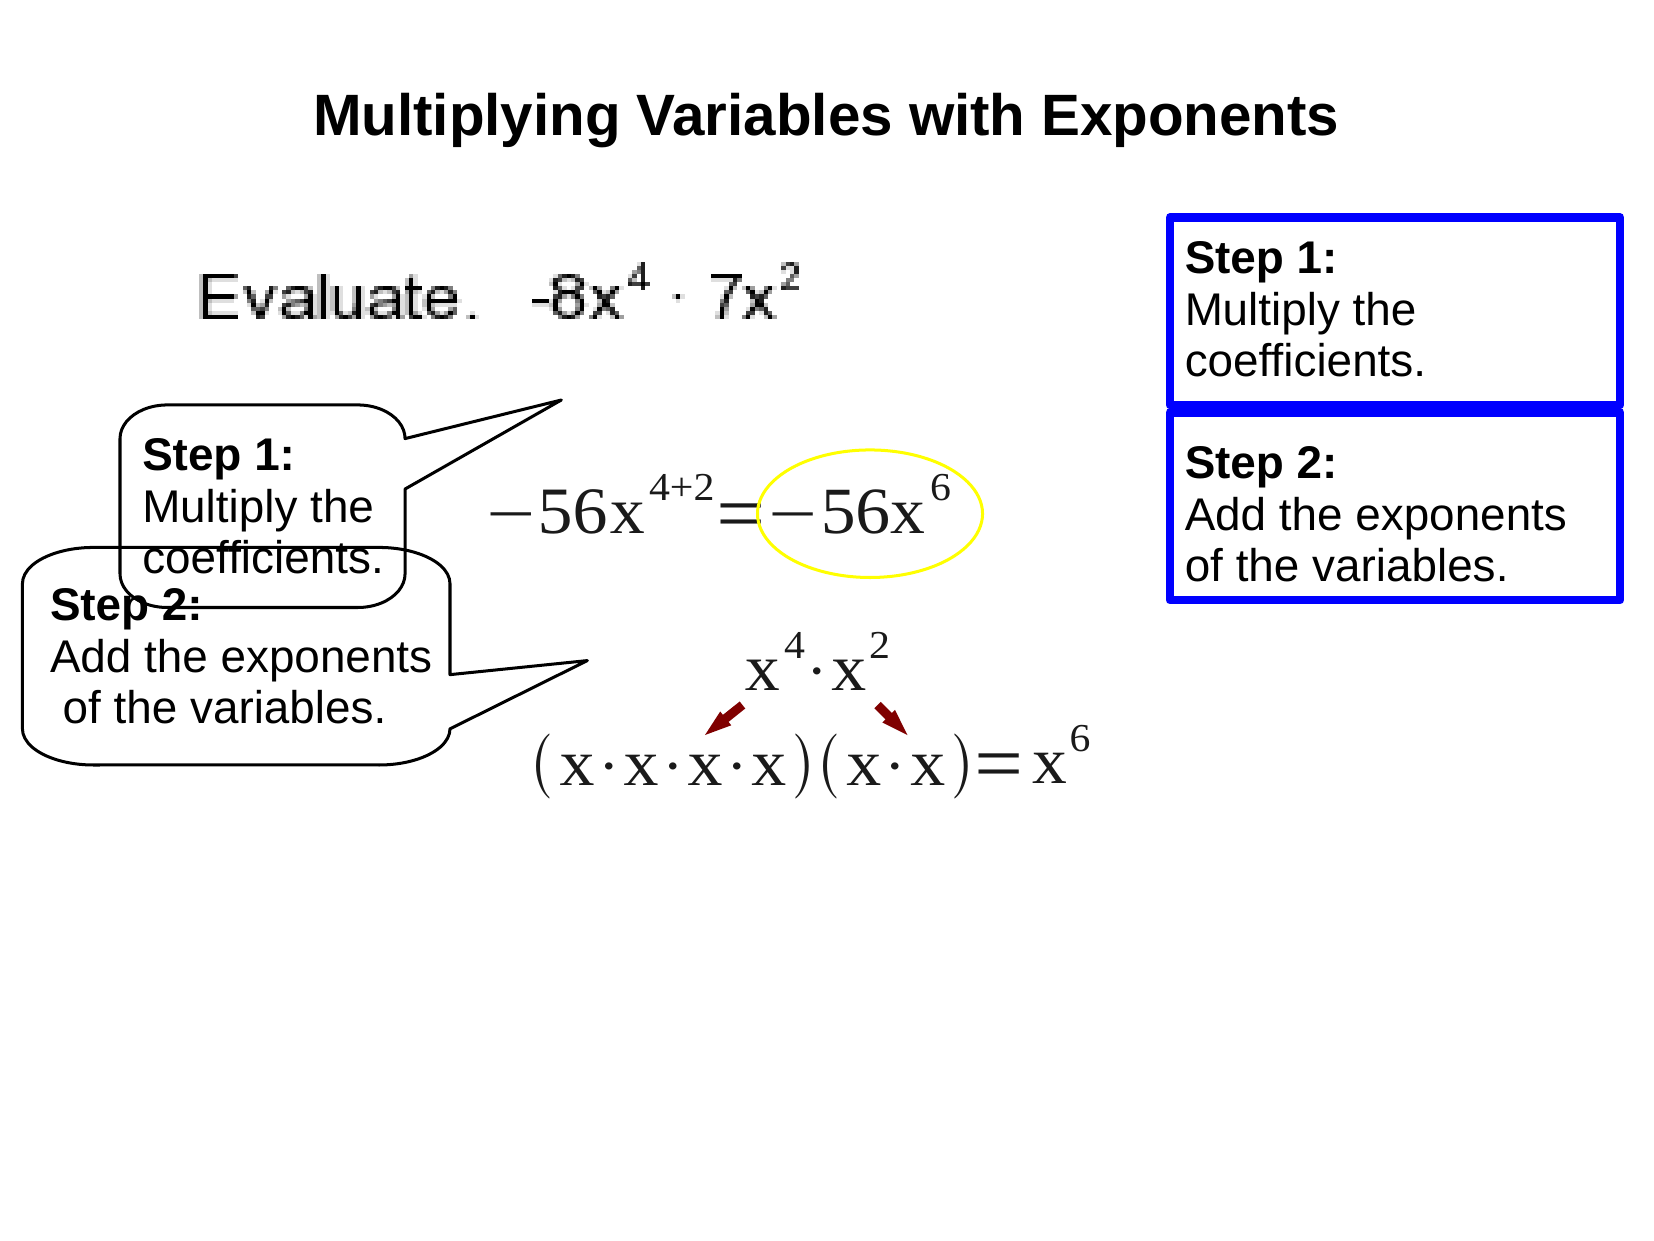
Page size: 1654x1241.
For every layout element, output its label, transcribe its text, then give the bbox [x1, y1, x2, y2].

chart [525, 715, 1097, 803]
picture [195, 238, 983, 361]
text_box Step 1: Multiply the coefficients. [120, 399, 562, 549]
text_box Multiplying Variables with Exponents [296, 75, 1357, 157]
chart [477, 465, 792, 548]
chart [735, 622, 897, 706]
text_box Step 1: Multiply the coefficients. Step 2: Add the exponents of the variables. [1170, 225, 1628, 757]
text_box Step 1: Multiply the coefficients. Step 2: Add the exponents of the variables. [1174, 417, 1616, 596]
text_box Step 2: Add the exponents of the variables. [22, 547, 588, 766]
chart [760, 465, 957, 548]
chart [948, 465, 957, 470]
text_box Step 1: Multiply the coefficients. Step 2: Add the exponents of the variables. [1174, 225, 1616, 401]
